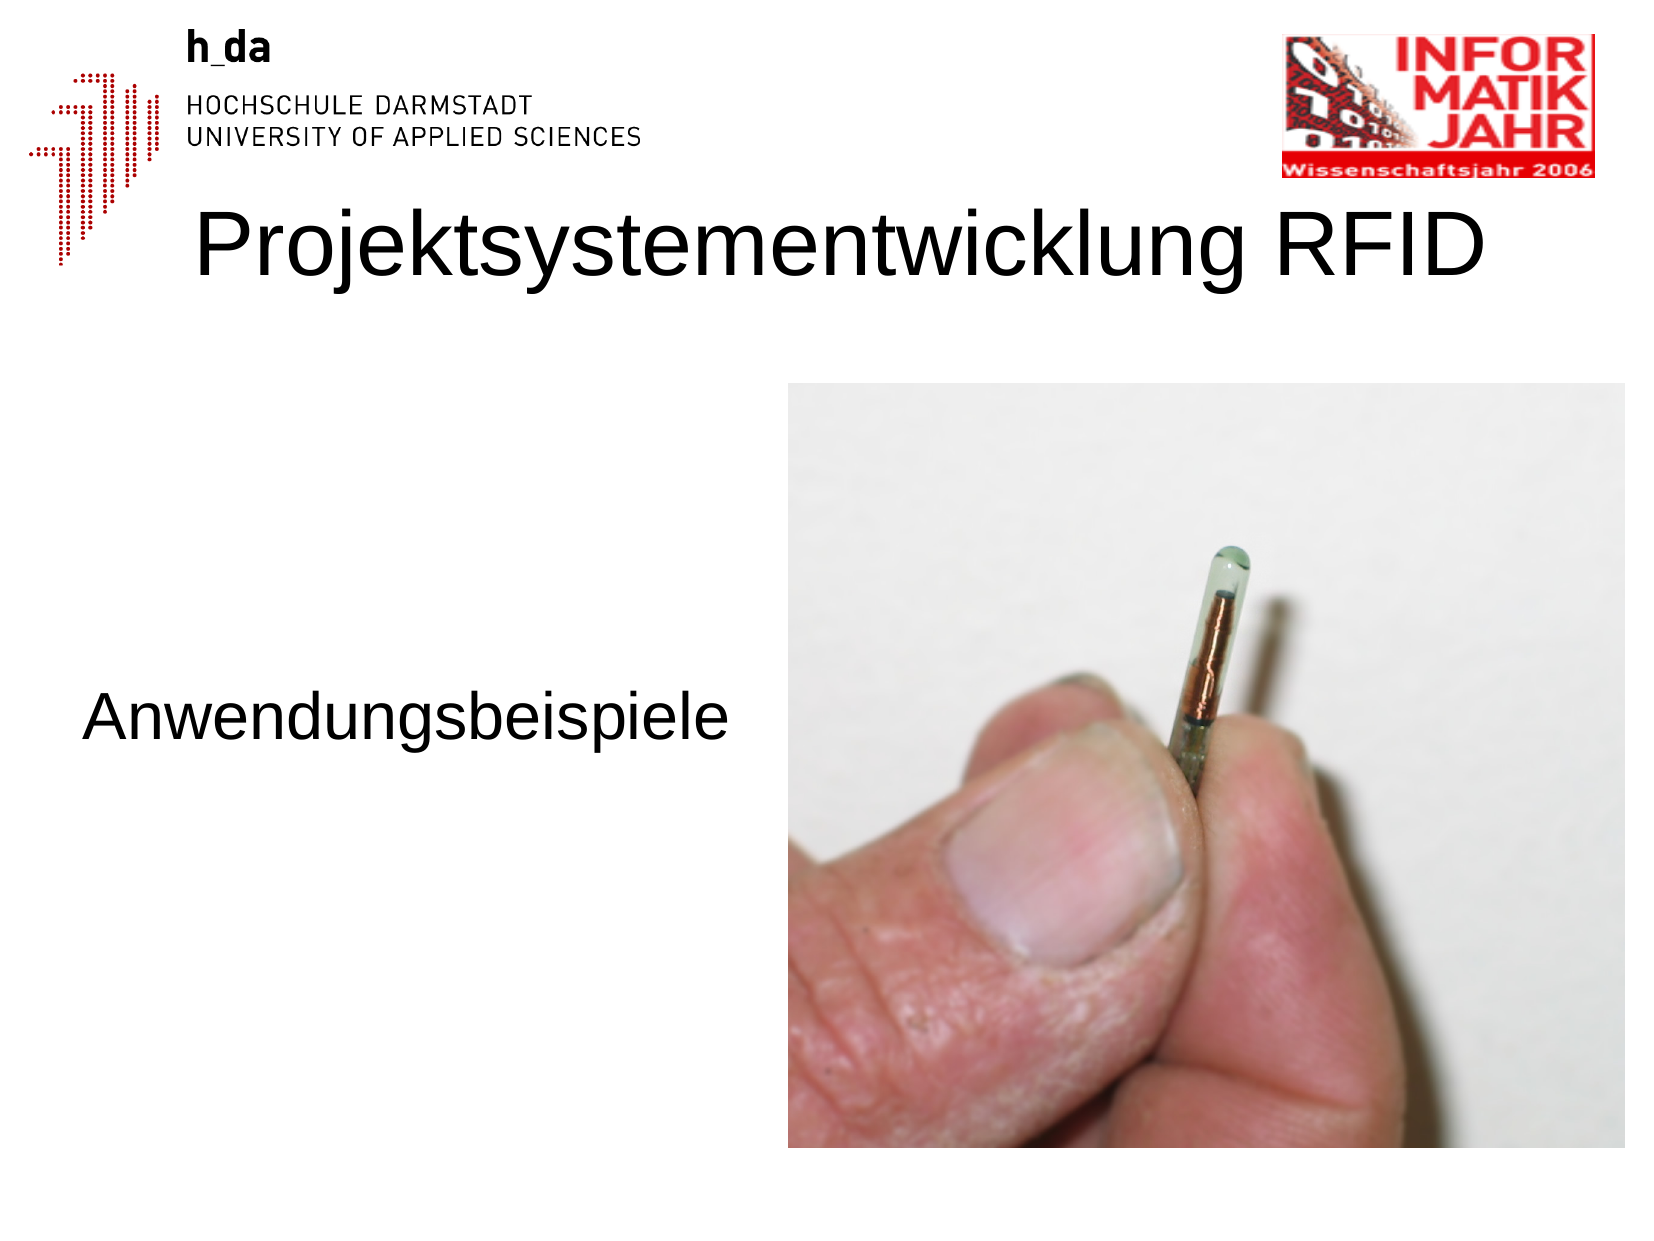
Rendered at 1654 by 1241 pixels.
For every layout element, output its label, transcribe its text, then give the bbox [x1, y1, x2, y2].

subtitle Anwendungsbeispiele [82, 324, 768, 1109]
picture [1282, 34, 1595, 49]
picture [788, 383, 1625, 1149]
picture [29, 29, 640, 266]
title Projektsystementwicklung RFID [59, 49, 1625, 296]
